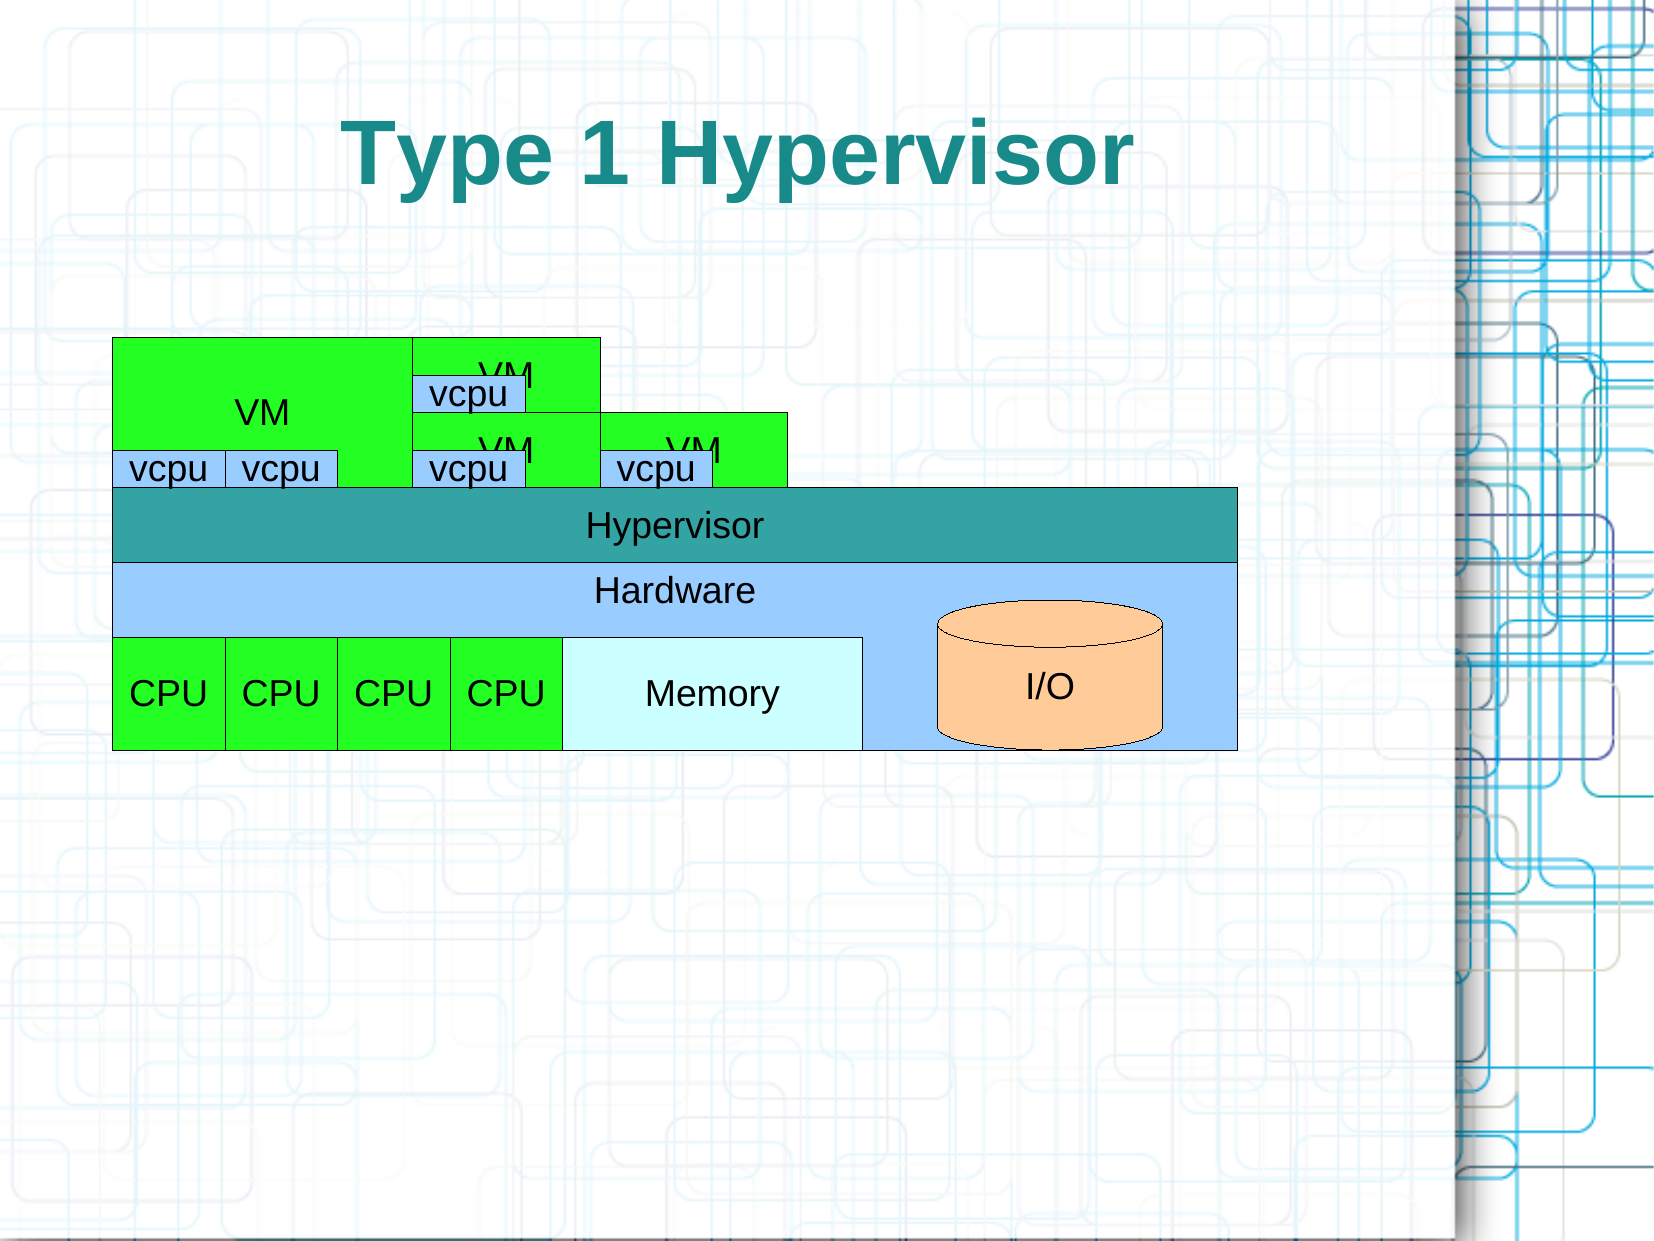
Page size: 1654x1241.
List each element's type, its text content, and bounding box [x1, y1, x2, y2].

text_box vcpu [285, 463, 295, 479]
text_box vcpu [472, 388, 482, 404]
text_box I/O [937, 600, 1163, 751]
text_box VM [112, 337, 413, 488]
text_box vcpu [412, 375, 526, 413]
text_box vcpu [600, 450, 713, 488]
text_box CPU [450, 637, 562, 751]
text_box vcpu [472, 463, 482, 479]
text_box CPU [112, 637, 226, 751]
text_box VM [412, 337, 601, 413]
text_box Hypervisor [112, 487, 1238, 563]
text_box vcpu [660, 463, 670, 479]
picture [0, 0, 1654, 1241]
text_box vcpu [226, 450, 338, 488]
text_box CPU [226, 637, 337, 751]
text_box vcpu [172, 463, 182, 479]
text_box Hardware [112, 563, 1238, 751]
title Type 1 Hypervisor [59, 49, 1418, 257]
text_box VM [600, 412, 788, 488]
text_box VM [413, 413, 600, 488]
text_box CPU [337, 637, 450, 751]
text_box Memory [562, 637, 863, 751]
text_box vcpu [412, 450, 526, 488]
text_box vcpu [112, 450, 226, 488]
